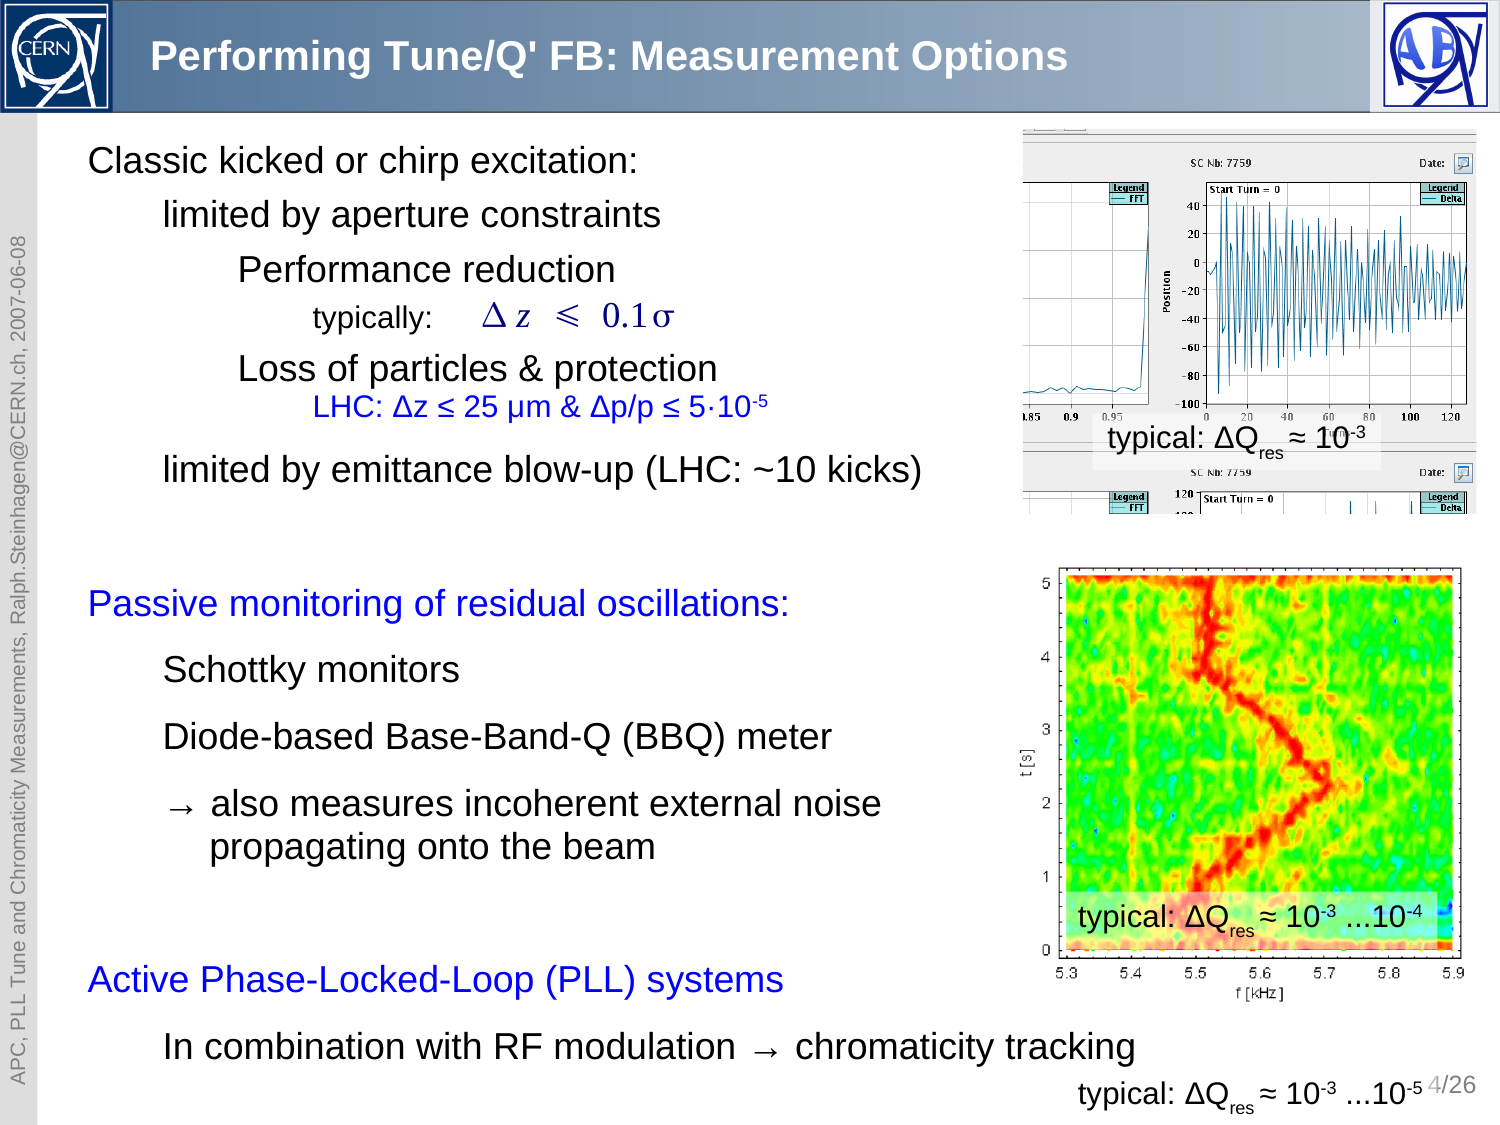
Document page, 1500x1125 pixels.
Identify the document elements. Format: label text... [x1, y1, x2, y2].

text_box typical: ΔQres ≈ 10-3 [1092, 413, 1375, 471]
picture [1022, 129, 1477, 514]
picture [0, 0, 113, 113]
list Classic kicked or chirp excitation: limited by aperture constraints Performance reduction typically: Loss of particles & protection LHC: Δz ≤ 25 μm & Δp/p ≤ 5·10-5 limited by emittance blow-up (LHC: ~10 kicks) Passive monitoring of residual oscillations: Schottky monitors Diode-based Base-Band-Q (BBQ) meter → also measures incoherent external noise propagating onto the beam Active Phase-Locked-Loop (PLL) systems In combination with RF modulation → chromaticity tracking [87, 137, 1438, 1068]
picture [1382, 1, 1489, 108]
text_box typical: ΔQres ≈ 10-3 ...10-4 [1063, 891, 1429, 949]
text_box typical: ΔQres ≈ 10-3 ...10-5 [1063, 1068, 1429, 1125]
picture [1438, 561, 1471, 1004]
chart [472, 295, 684, 336]
title Performing Tune/Q' FB: Measurement Options [150, 7, 1201, 106]
